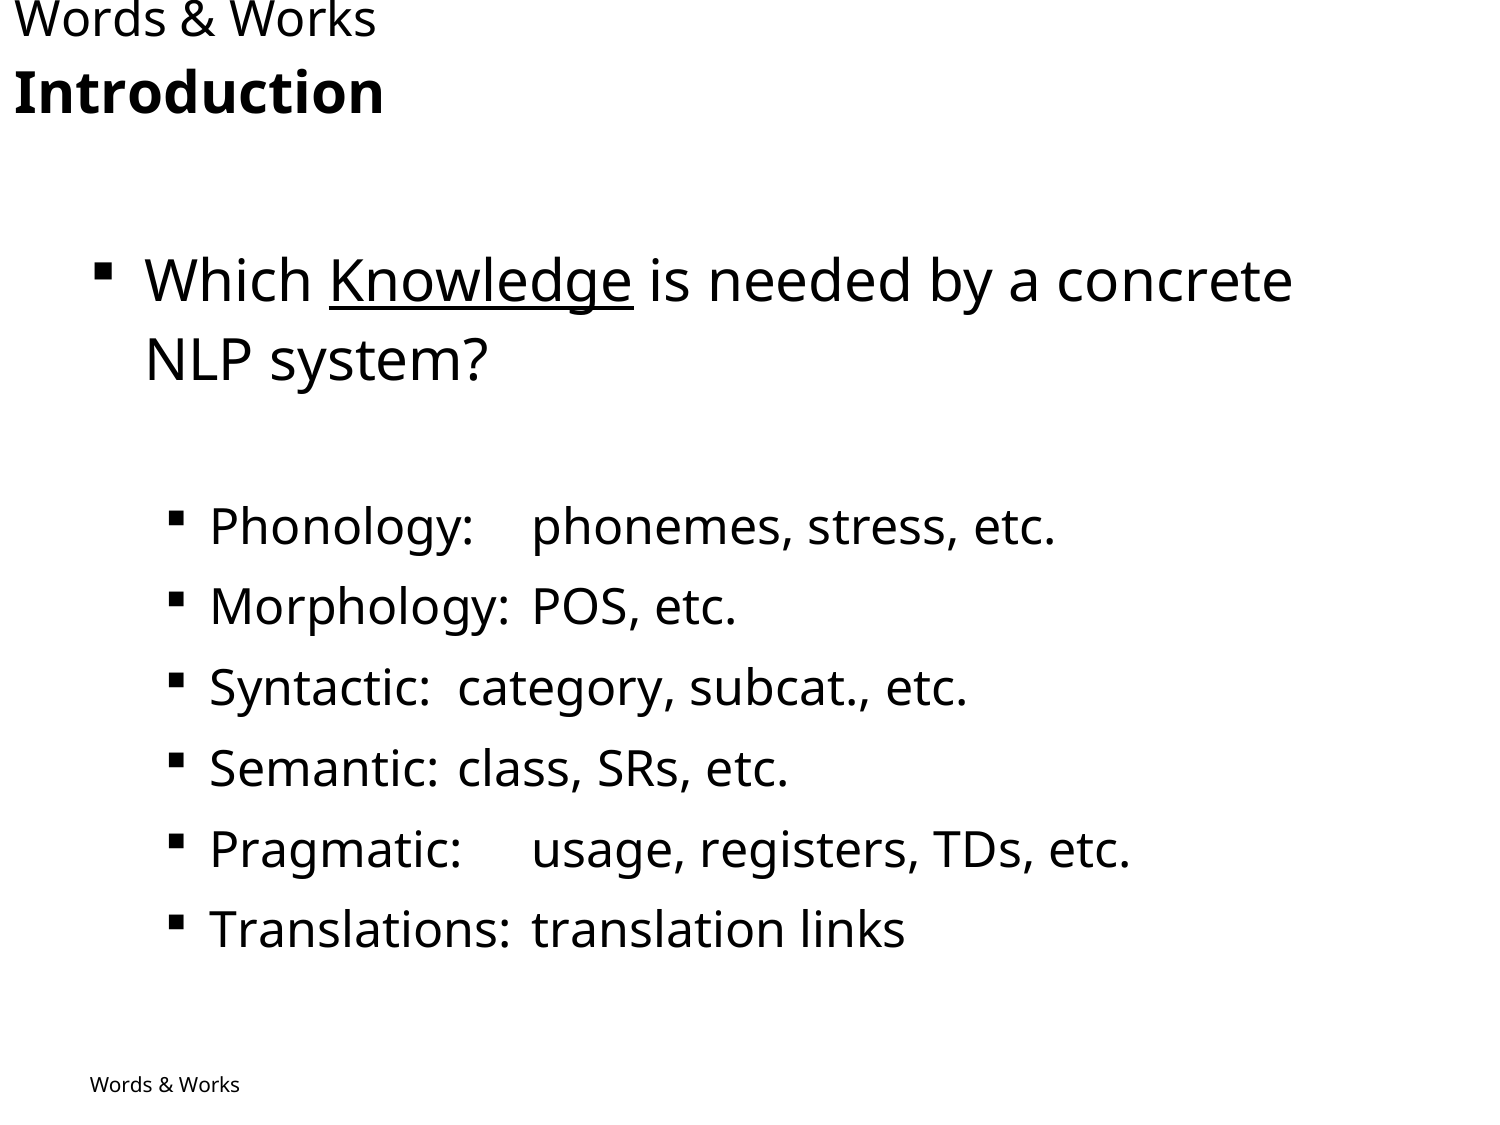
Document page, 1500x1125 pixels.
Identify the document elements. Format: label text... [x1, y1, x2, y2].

list Which Knowledge is needed by a concrete NLP system? Phonology: phonemes, stress, etc. Morphology: POS, etc. Syntactic: category, subcat., etc. Semantic: class, SRs, etc. Pragmatic: usage, registers, TDs, etc. Translations: translation links [75, 137, 1426, 901]
title Words & Works Introduction [0, 0, 1400, 138]
